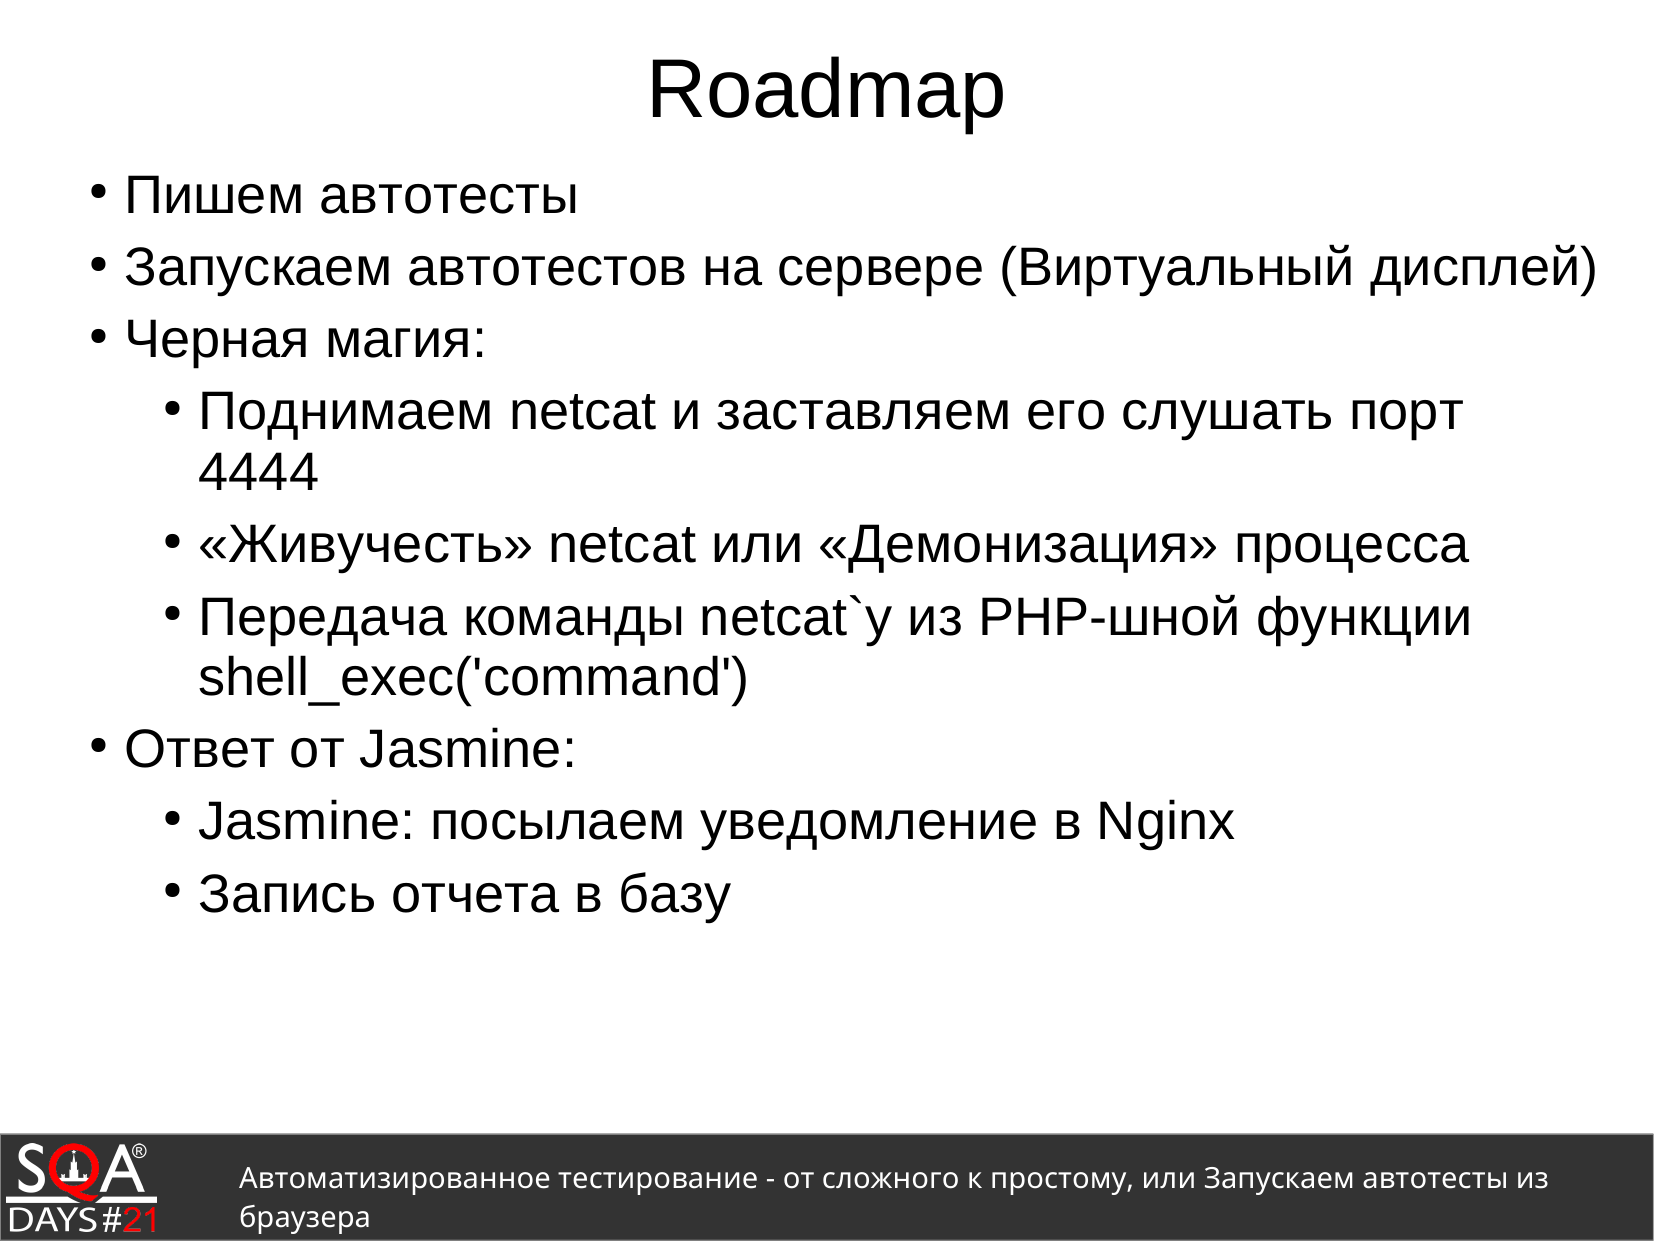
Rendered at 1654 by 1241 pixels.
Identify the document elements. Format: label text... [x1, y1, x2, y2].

picture [6, 1143, 157, 1232]
text_box Автоматизированное тестирование - от сложного к простому, или Запускаем автотесты из браузера [224, 1145, 1607, 1229]
text_box [0, 1134, 1654, 1241]
text_box Пишем автотесты Запускаем автотестов на сервере (Виртуальный дисплей) Черная магия: Поднимаем netcat и заставляем его слушать порт 4444 «Живучесть» netcat или «Демонизация» процесса Передача команды netcat`у из PHP-шной функции shell_exec('command') Ответ от Jasmine: Jasmine: посылаем уведомление в Nginx Запись отчета в базу [74, 157, 1616, 1109]
text_box Roadmap [118, 35, 1536, 151]
